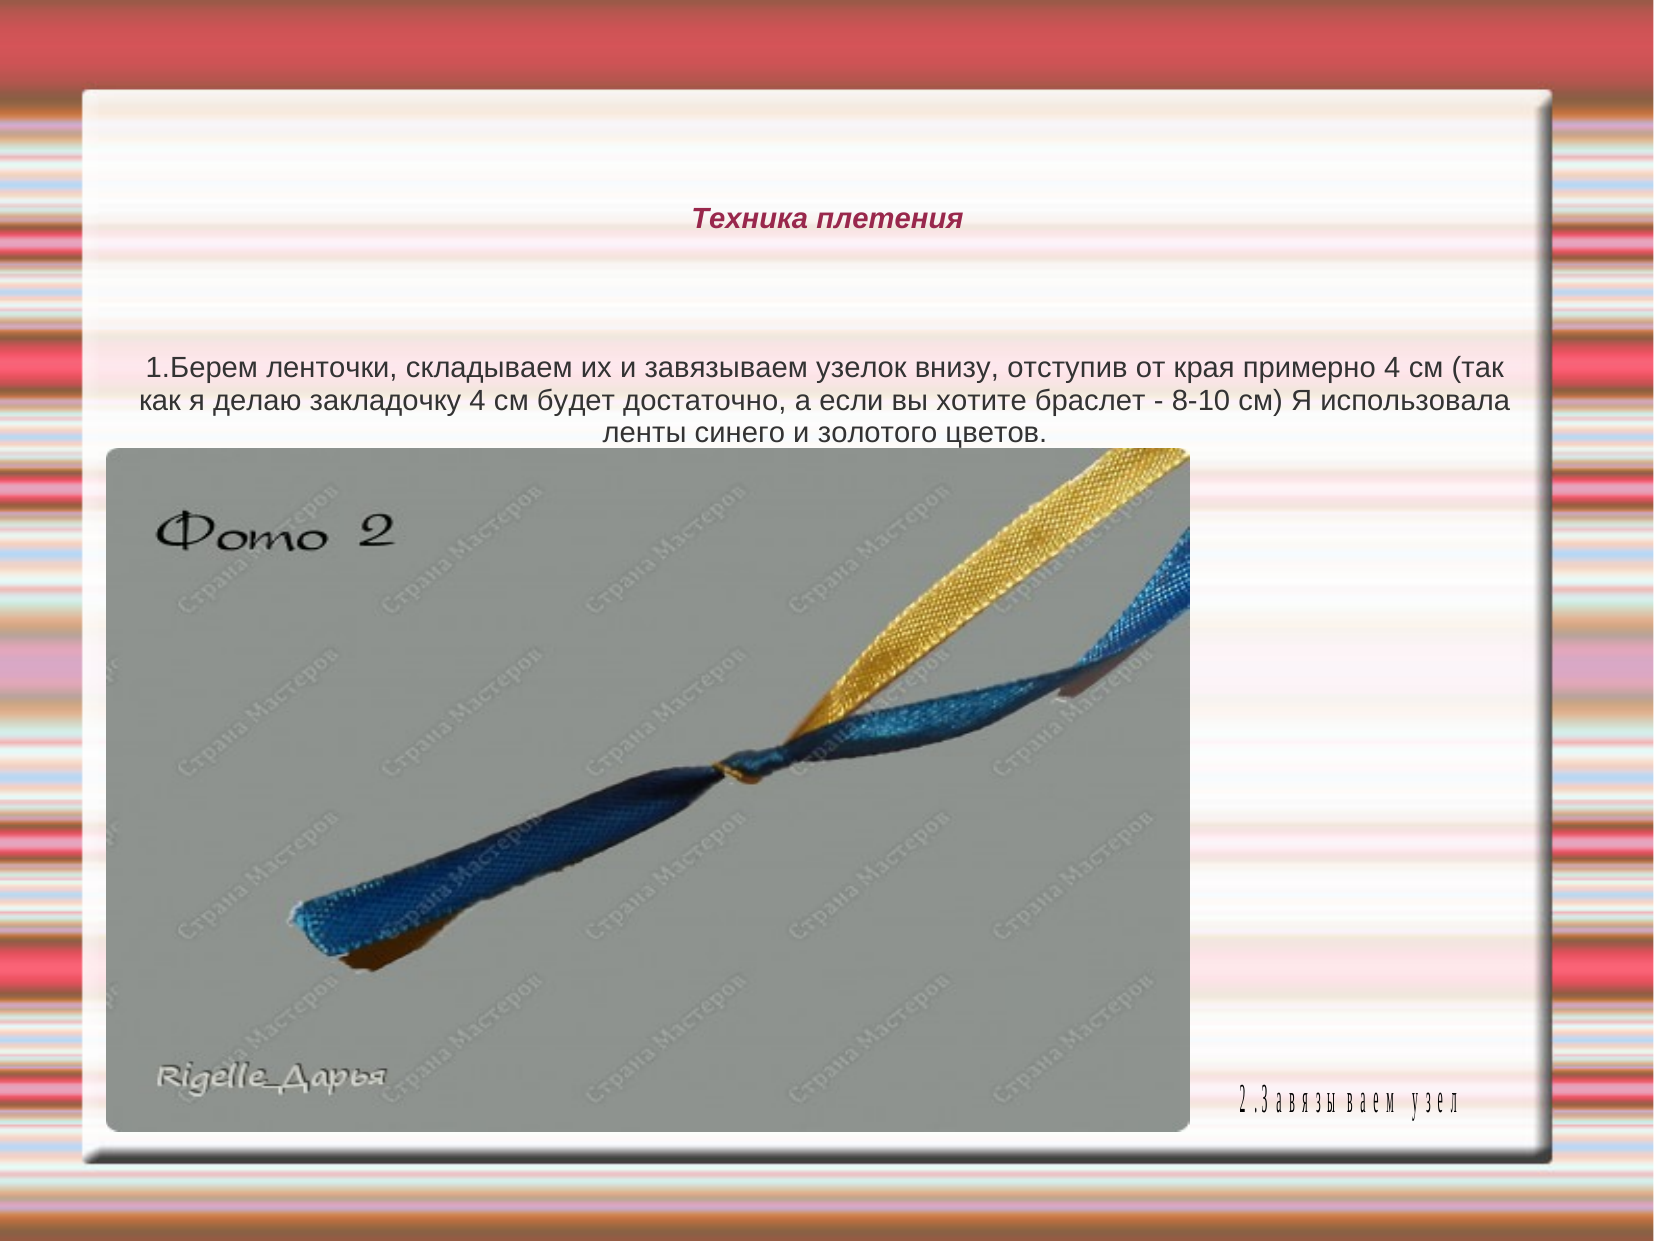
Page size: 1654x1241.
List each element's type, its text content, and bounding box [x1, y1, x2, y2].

list 1.Берем ленточки, складываем их и завязываем узелок внизу, отступив от края примерно 4 см (так как я делаю закладочку 4 см будет достаточно, а если вы хотите браслет - 8-10 см) Я использовала ленты синего и золотого цветов. [134, 350, 1516, 1074]
picture [0, 0, 1654, 1241]
title Техника плетения [121, 114, 1534, 322]
